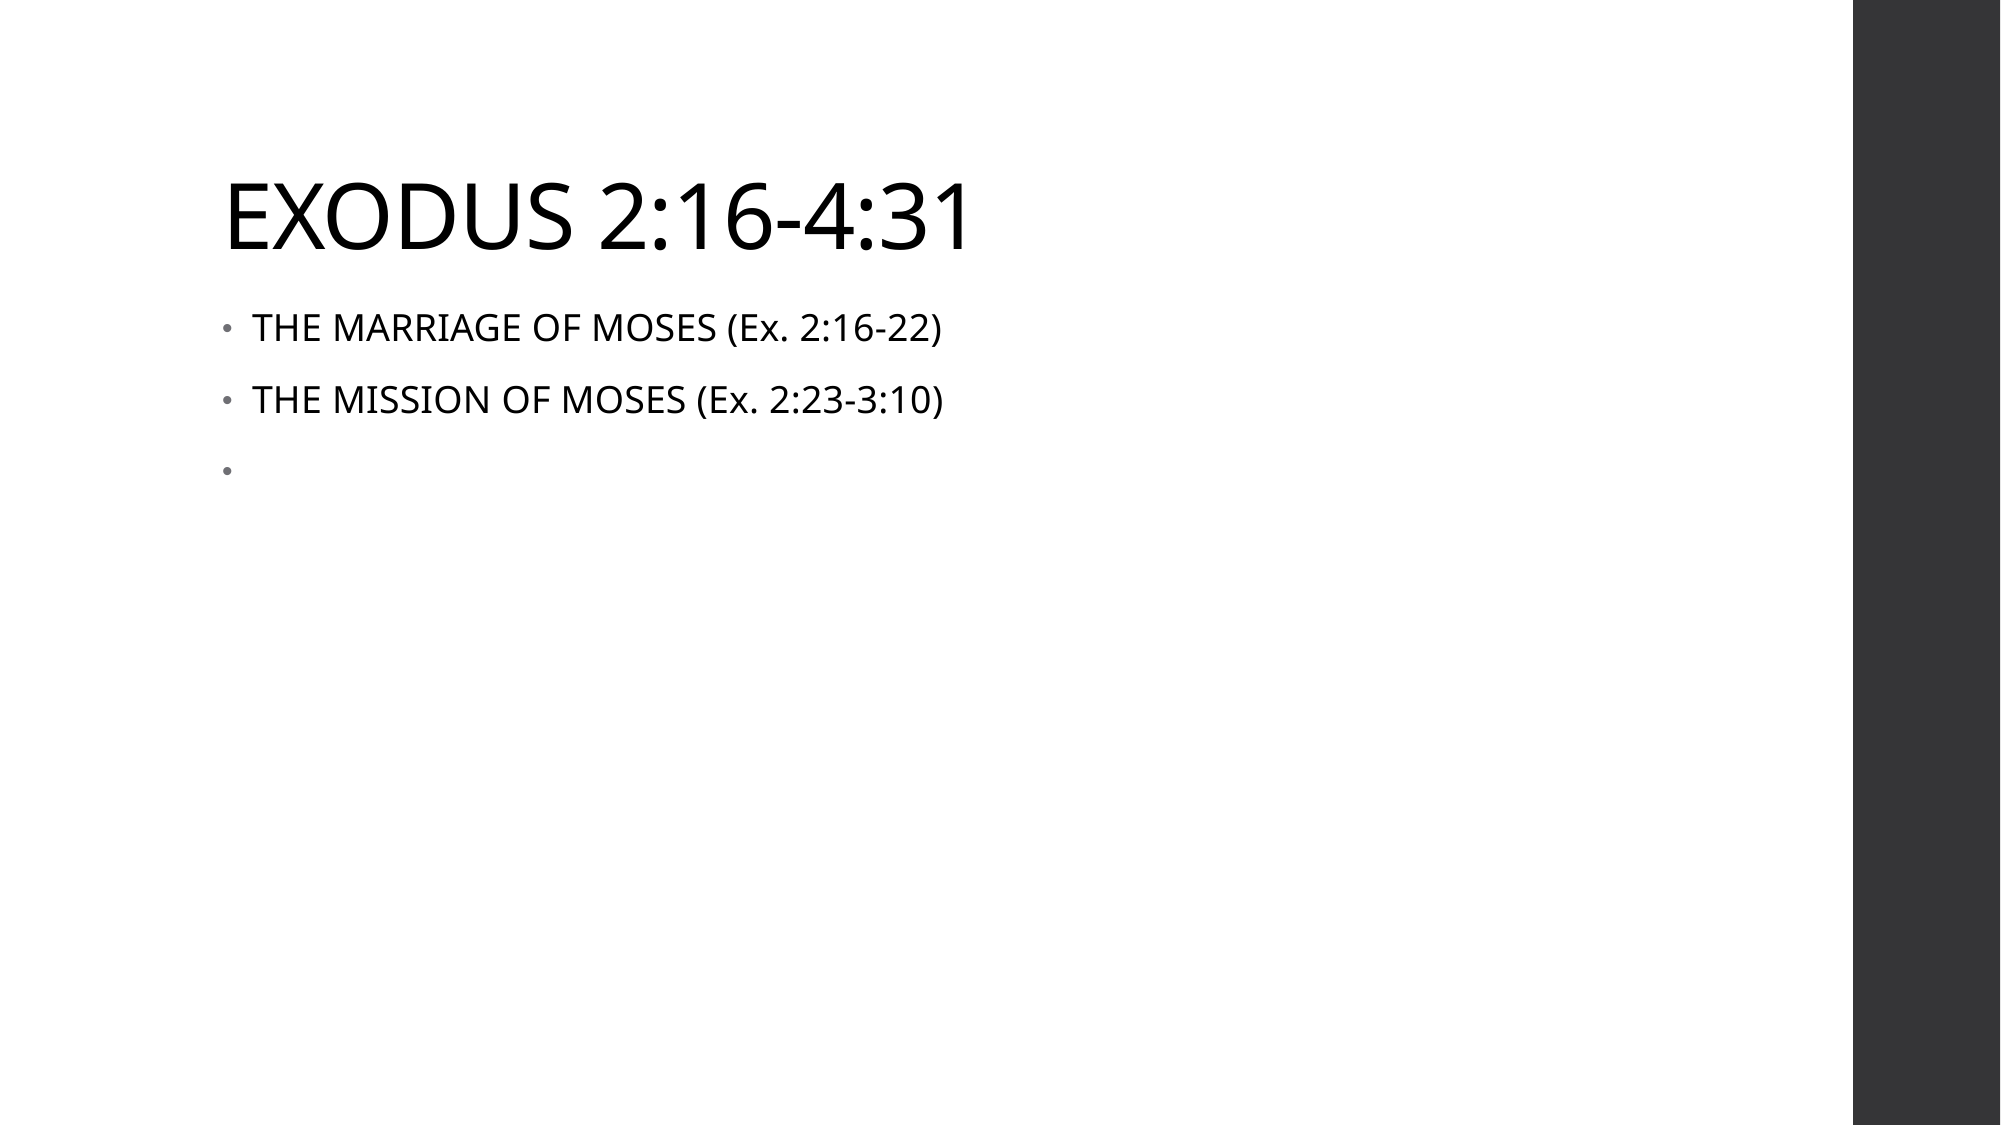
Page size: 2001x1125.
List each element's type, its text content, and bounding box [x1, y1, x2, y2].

title EXODUS 2:16-4:31 [206, 60, 1797, 278]
list THE MARRIAGE OF MOSES (Ex. 2:16-22) THE MISSION OF MOSES (Ex. 2:23-3:10) [206, 299, 1617, 1014]
